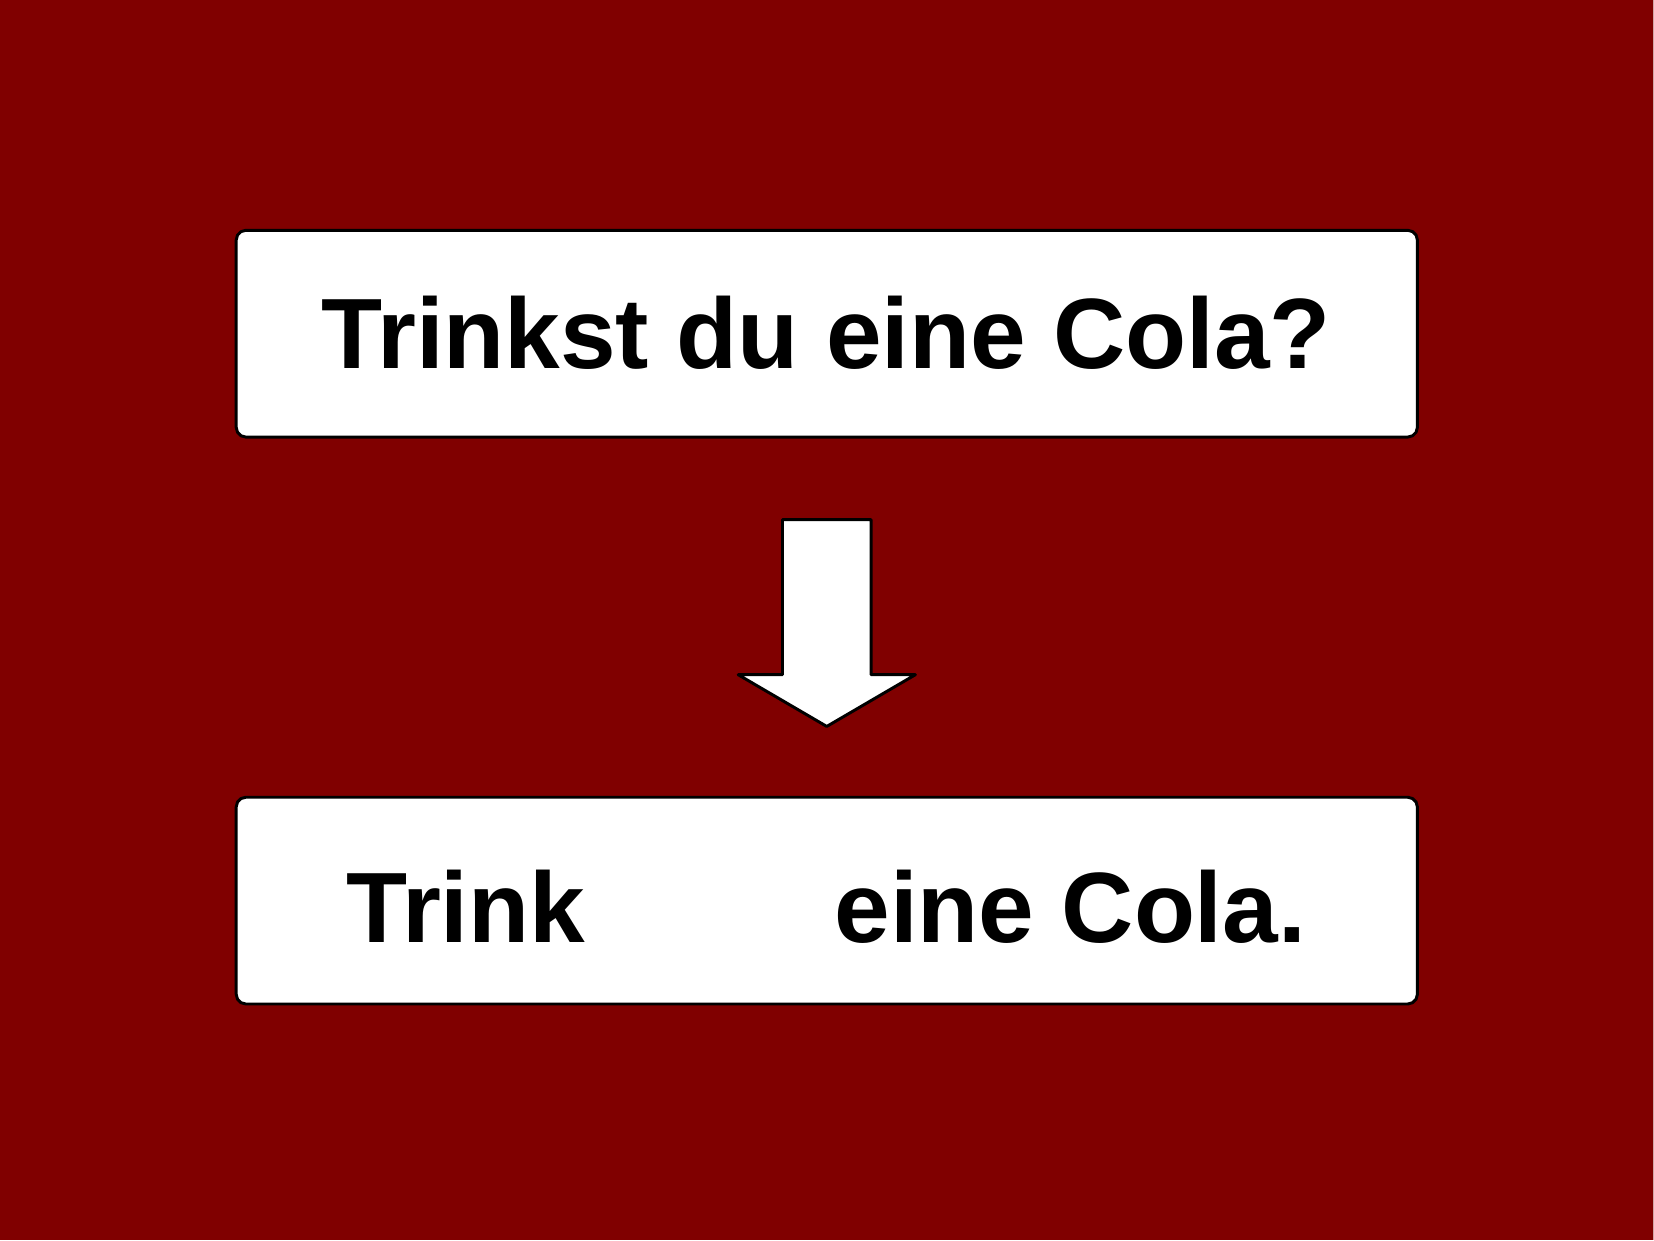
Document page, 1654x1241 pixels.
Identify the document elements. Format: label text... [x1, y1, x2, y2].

text_box [236, 797, 1418, 1004]
text_box Trink eine Cola. [248, 844, 1406, 977]
text_box Trinkst du eine Cola? [253, 270, 1400, 403]
text_box [738, 519, 916, 727]
text_box [236, 230, 1418, 438]
